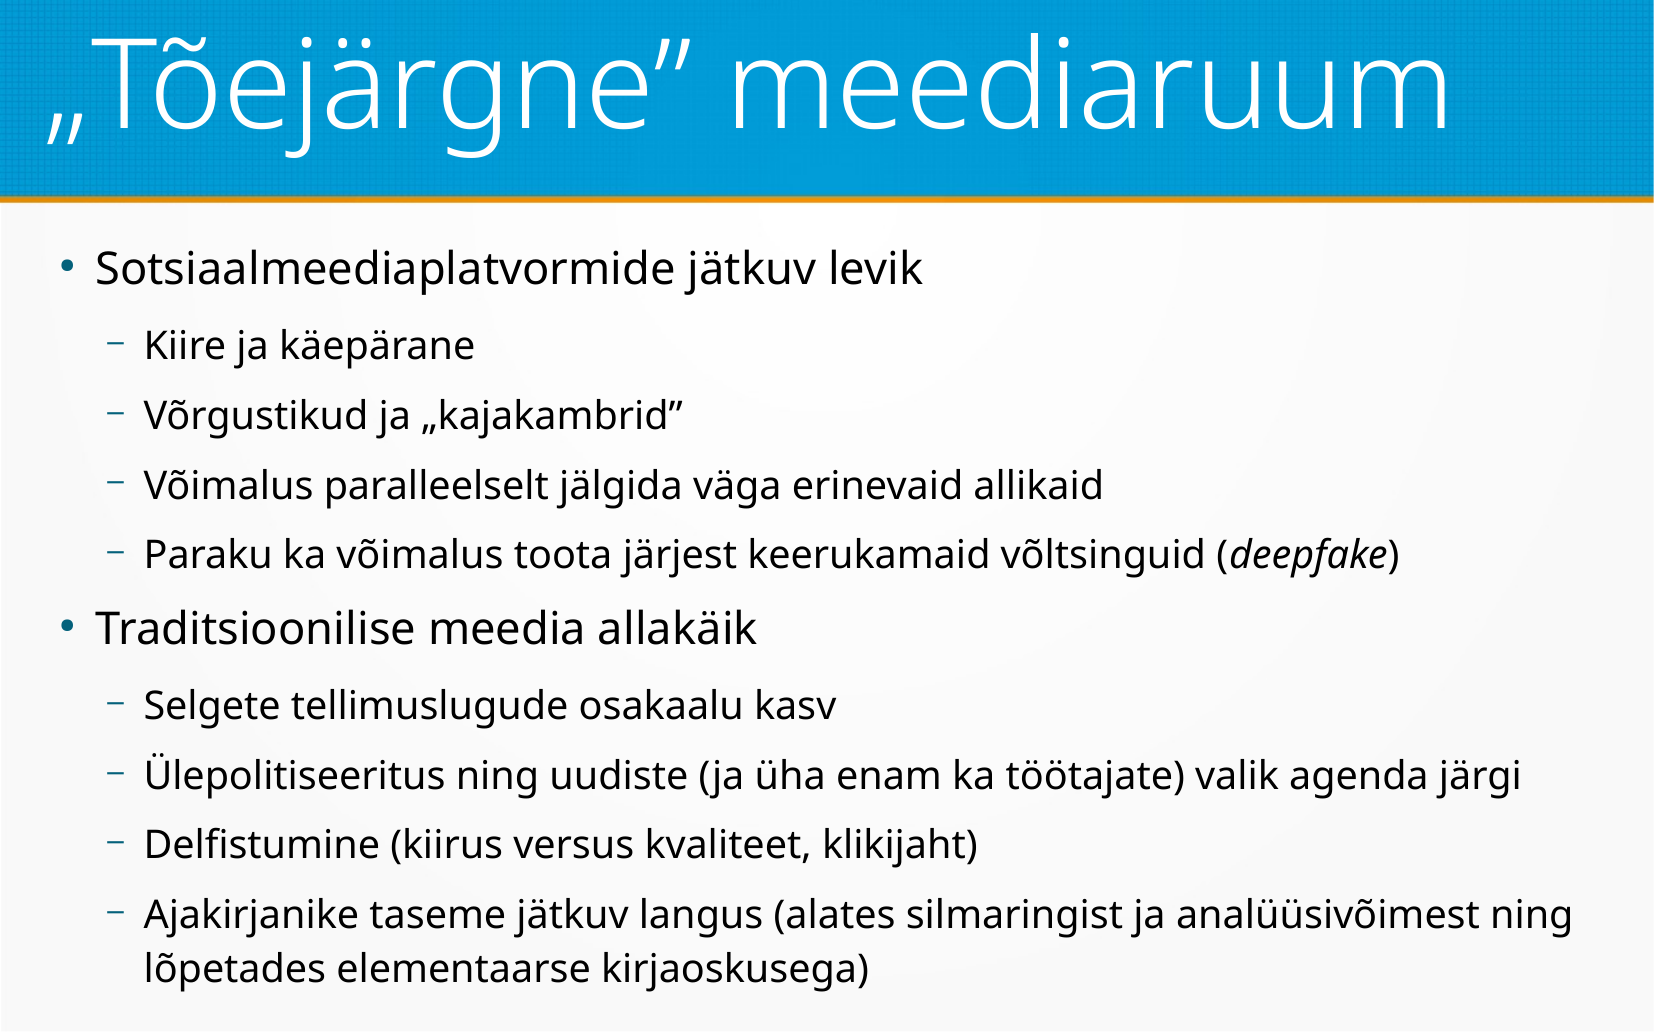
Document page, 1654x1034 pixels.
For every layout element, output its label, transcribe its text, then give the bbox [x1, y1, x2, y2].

title „Tõejärgne” meediaruum [43, 0, 1619, 166]
picture [0, 195, 1654, 1034]
list Sotsiaalmeediaplatvormide jätkuv levik Kiire ja käepärane Võrgustikud ja „kajakambrid” Võimalus paralleelselt jälgida väga erinevaid allikaid Paraku ka võimalus toota järjest keerukamaid võltsinguid (deepfake) Traditsioonilise meedia allakäik Selgete tellimuslugude osakaalu kasv Ülepolitiseeritus ning uudiste (ja üha enam ka töötajate) valik agenda järgi Delfistumine (kiirus versus kvaliteet, klikijaht) Ajakirjanike taseme jätkuv langus (alates silmaringist ja analüüsivõimest ning lõpetades elementaarse kirjaoskusega) [47, 236, 1607, 1002]
